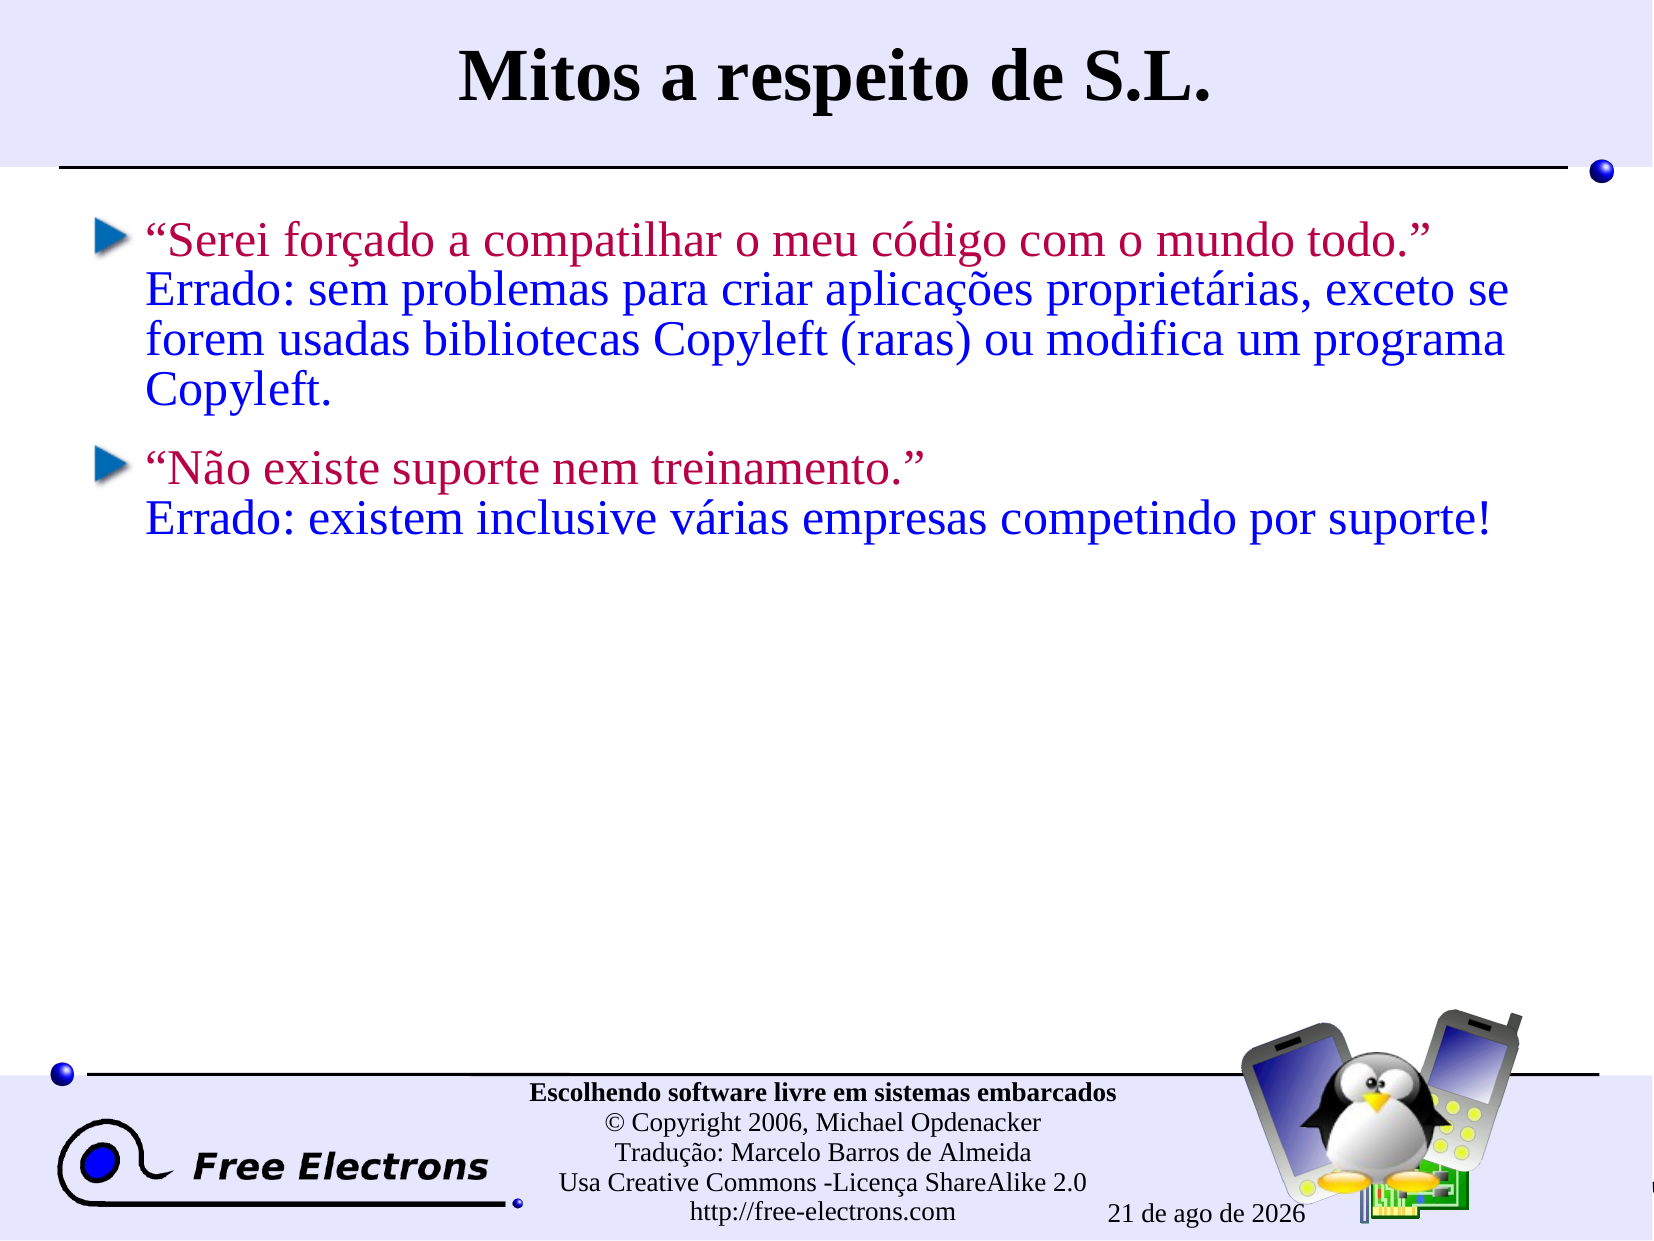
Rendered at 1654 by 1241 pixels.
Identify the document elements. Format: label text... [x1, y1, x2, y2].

title Mitos a respeito de S.L. [33, 25, 1603, 124]
picture [1231, 1067, 1520, 1241]
picture [50, 1108, 527, 1216]
list “Serei forçado a compatilhar o meu código com o mundo todo.” Errado: sem problemas para criar aplicações proprietárias, exceto se forem usadas bibliotecas Copyleft (raras) ou modifica um programa Copyleft. “Não existe suporte nem treinamento.” Errado: existem inclusive várias empresas competindo por suporte! [74, 216, 1572, 1067]
